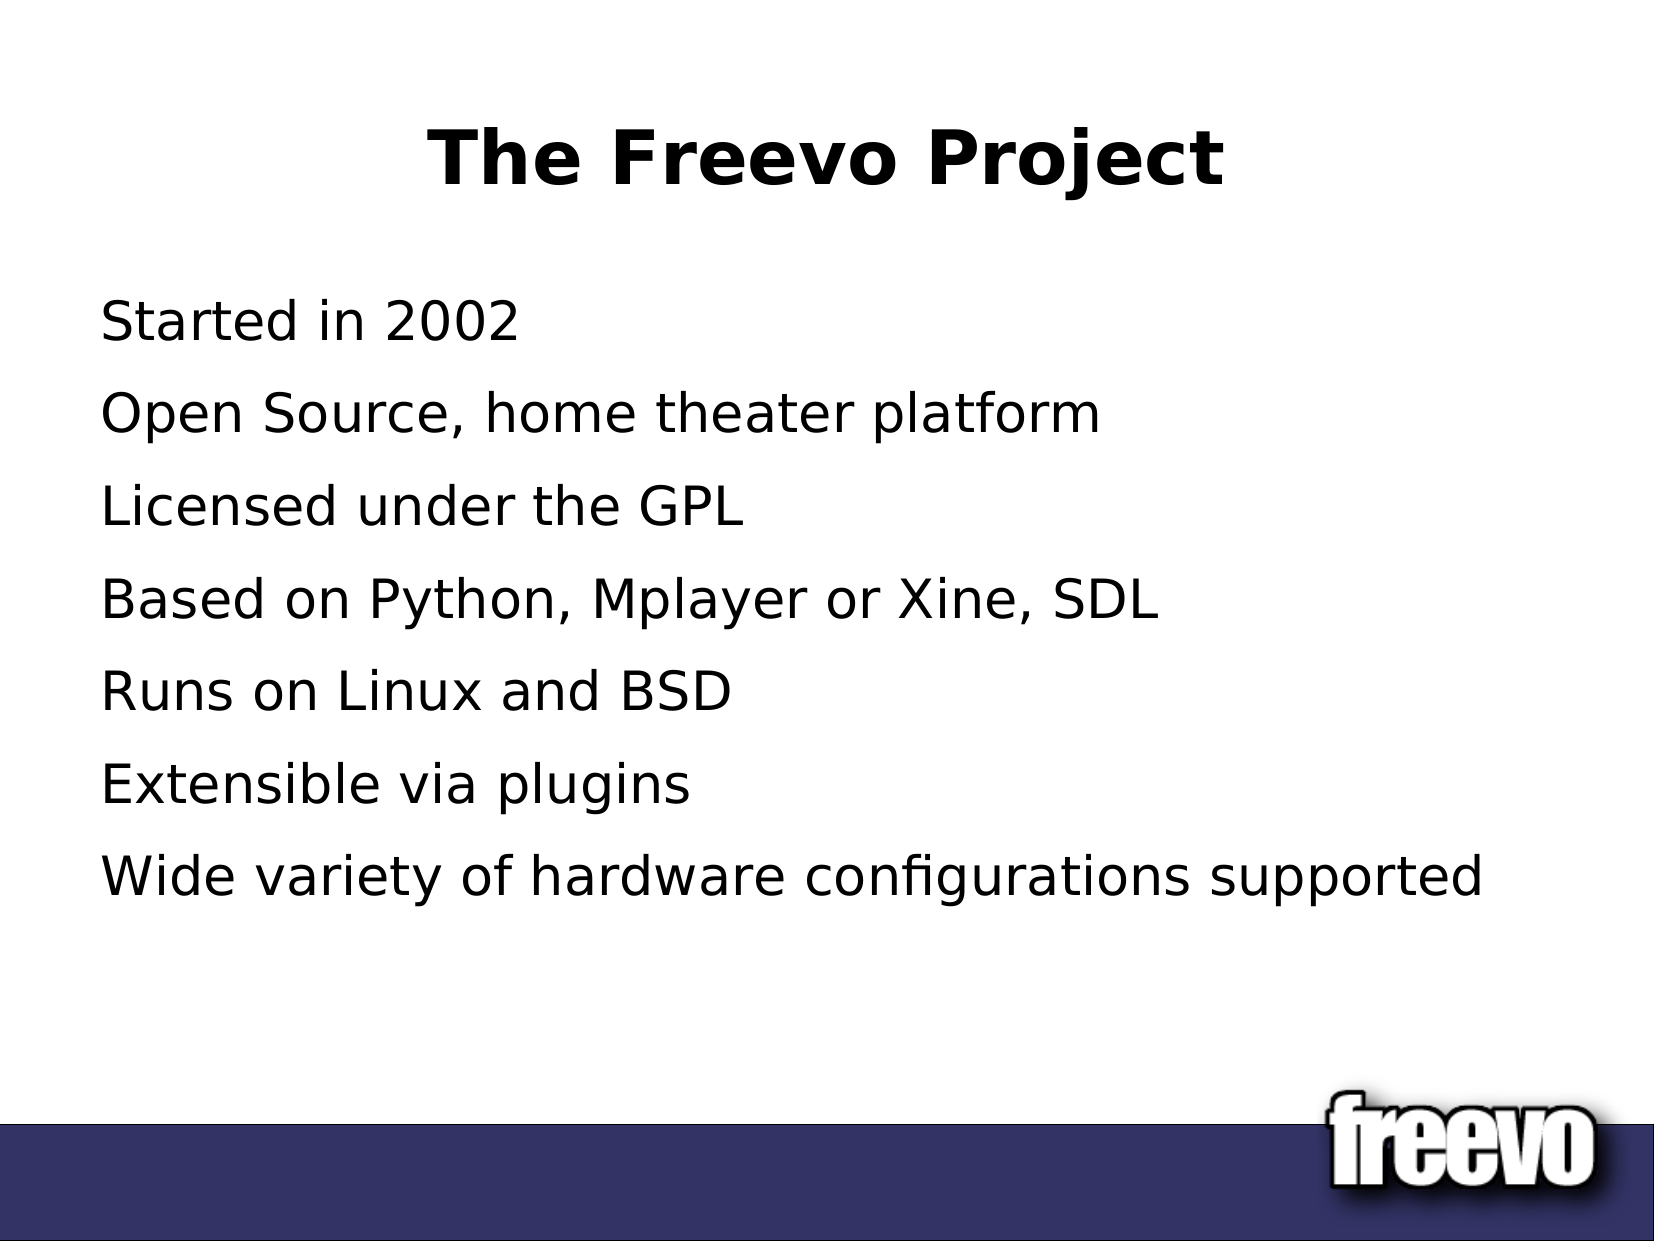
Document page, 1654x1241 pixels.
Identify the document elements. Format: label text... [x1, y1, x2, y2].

title The Freevo Project [82, 62, 1571, 256]
picture [1317, 1073, 1631, 1227]
text_box [0, 1124, 1654, 1241]
list Started in 2002 Open Source, home theater platform Licensed under the GPL Based on Python, Mplayer or Xine, SDL Runs on Linux and BSD Extensible via plugins Wide variety of hardware configurations supported [82, 290, 1571, 1051]
